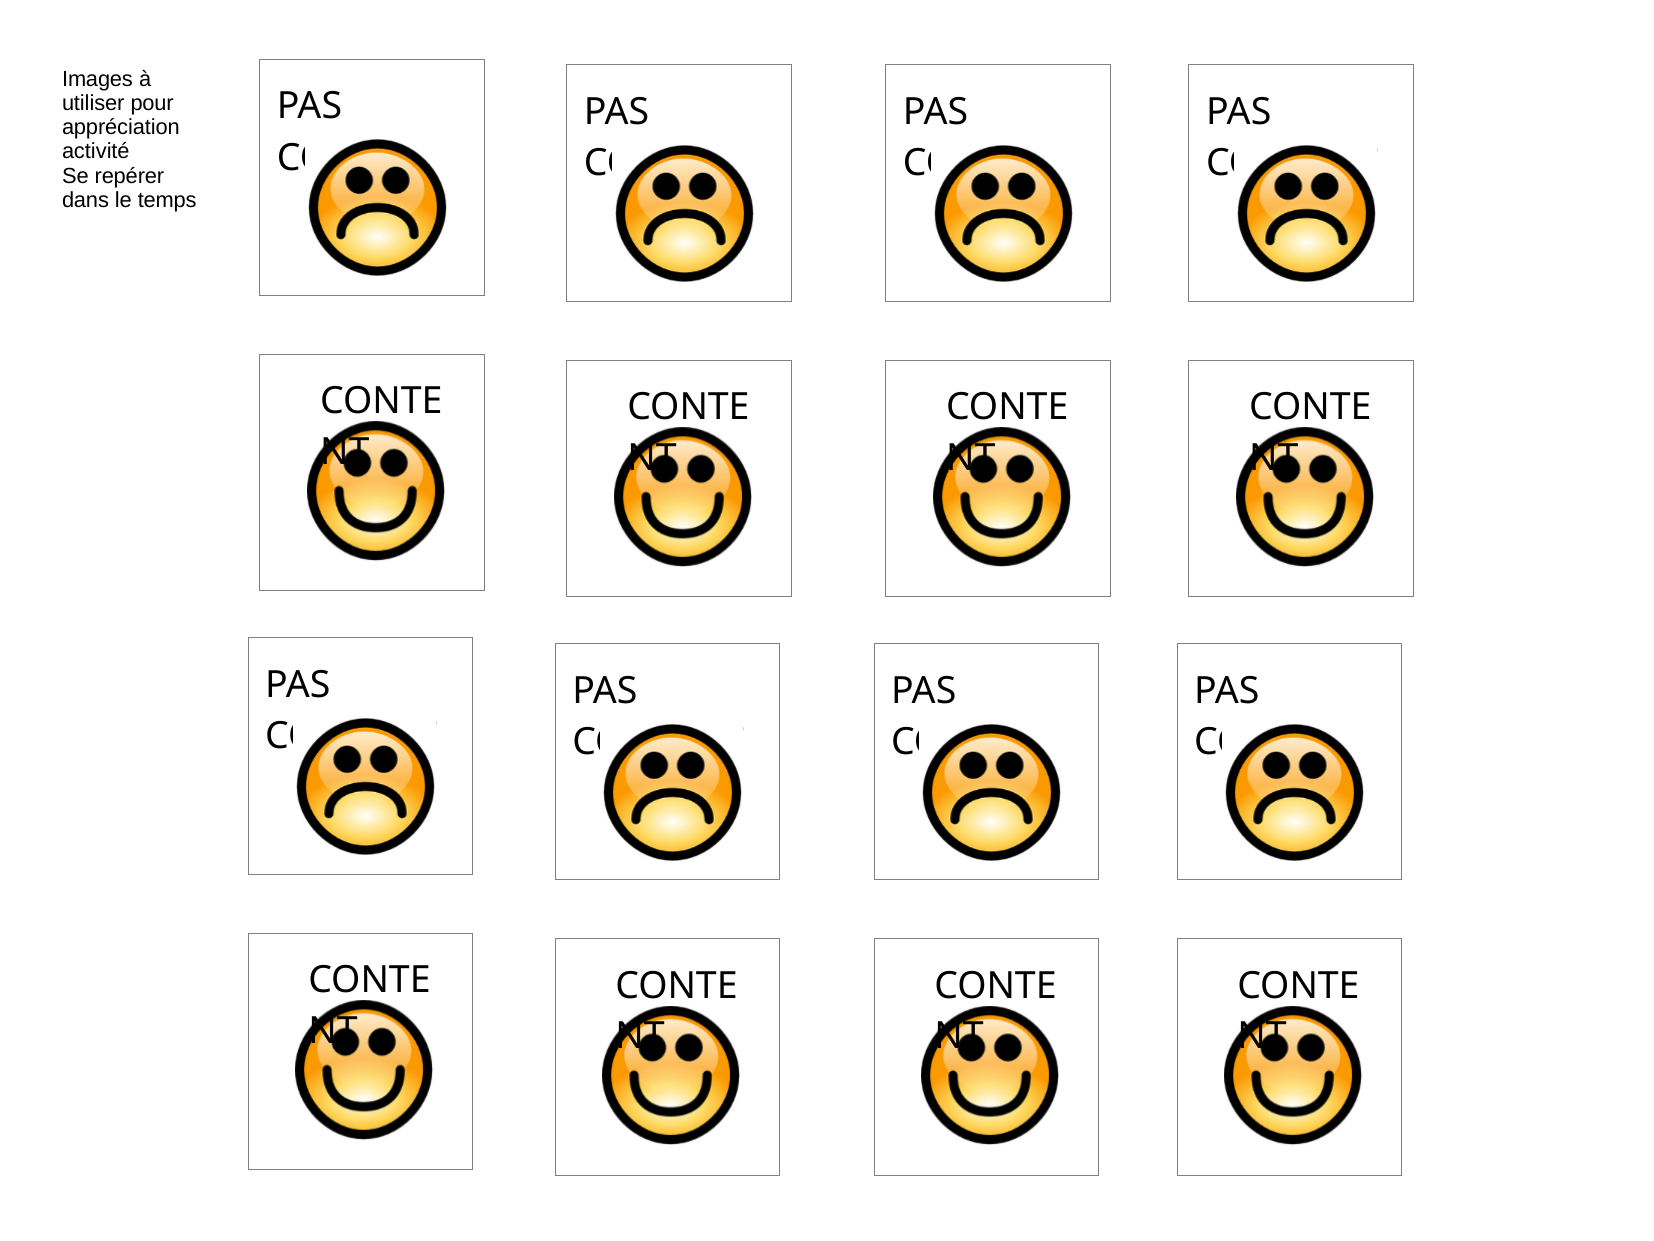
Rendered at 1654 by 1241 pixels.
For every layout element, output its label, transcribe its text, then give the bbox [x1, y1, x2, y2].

picture [305, 433, 449, 562]
text_box Images à utiliser pour appréciation activité Se repérer dans le temps [47, 59, 213, 246]
text_box CONTENT [931, 371, 1109, 439]
text_box CONTENT [612, 371, 790, 439]
picture [600, 721, 743, 864]
text_box PAS CONTENT [250, 650, 501, 768]
picture [919, 721, 1062, 864]
text_box CONTENT [600, 950, 778, 1017]
picture [600, 1017, 744, 1147]
text_box PAS CONTENT [569, 77, 820, 195]
text_box PAS CONTENT [557, 656, 808, 774]
text_box PAS CONTENT [888, 77, 1138, 195]
picture [293, 1011, 437, 1141]
picture [305, 136, 448, 279]
text_box PAS CONTENT [1179, 656, 1430, 774]
text_box PAS CONTENT [262, 71, 512, 189]
picture [919, 1017, 1063, 1147]
picture [293, 715, 436, 858]
text_box CONTENT [1234, 371, 1412, 439]
picture [931, 439, 1075, 568]
text_box CONTENT [1222, 950, 1400, 1017]
text_box CONTENT [919, 950, 1097, 1017]
picture [1222, 721, 1365, 864]
picture [1222, 1017, 1366, 1147]
text_box CONTENT [305, 366, 483, 433]
picture [612, 439, 756, 568]
text_box PAS CONTENT [1191, 77, 1441, 195]
text_box CONTENT [293, 944, 471, 1011]
picture [612, 142, 755, 285]
picture [1234, 142, 1377, 285]
picture [1234, 439, 1378, 568]
picture [931, 142, 1074, 285]
text_box PAS CONTENT [876, 656, 1127, 774]
